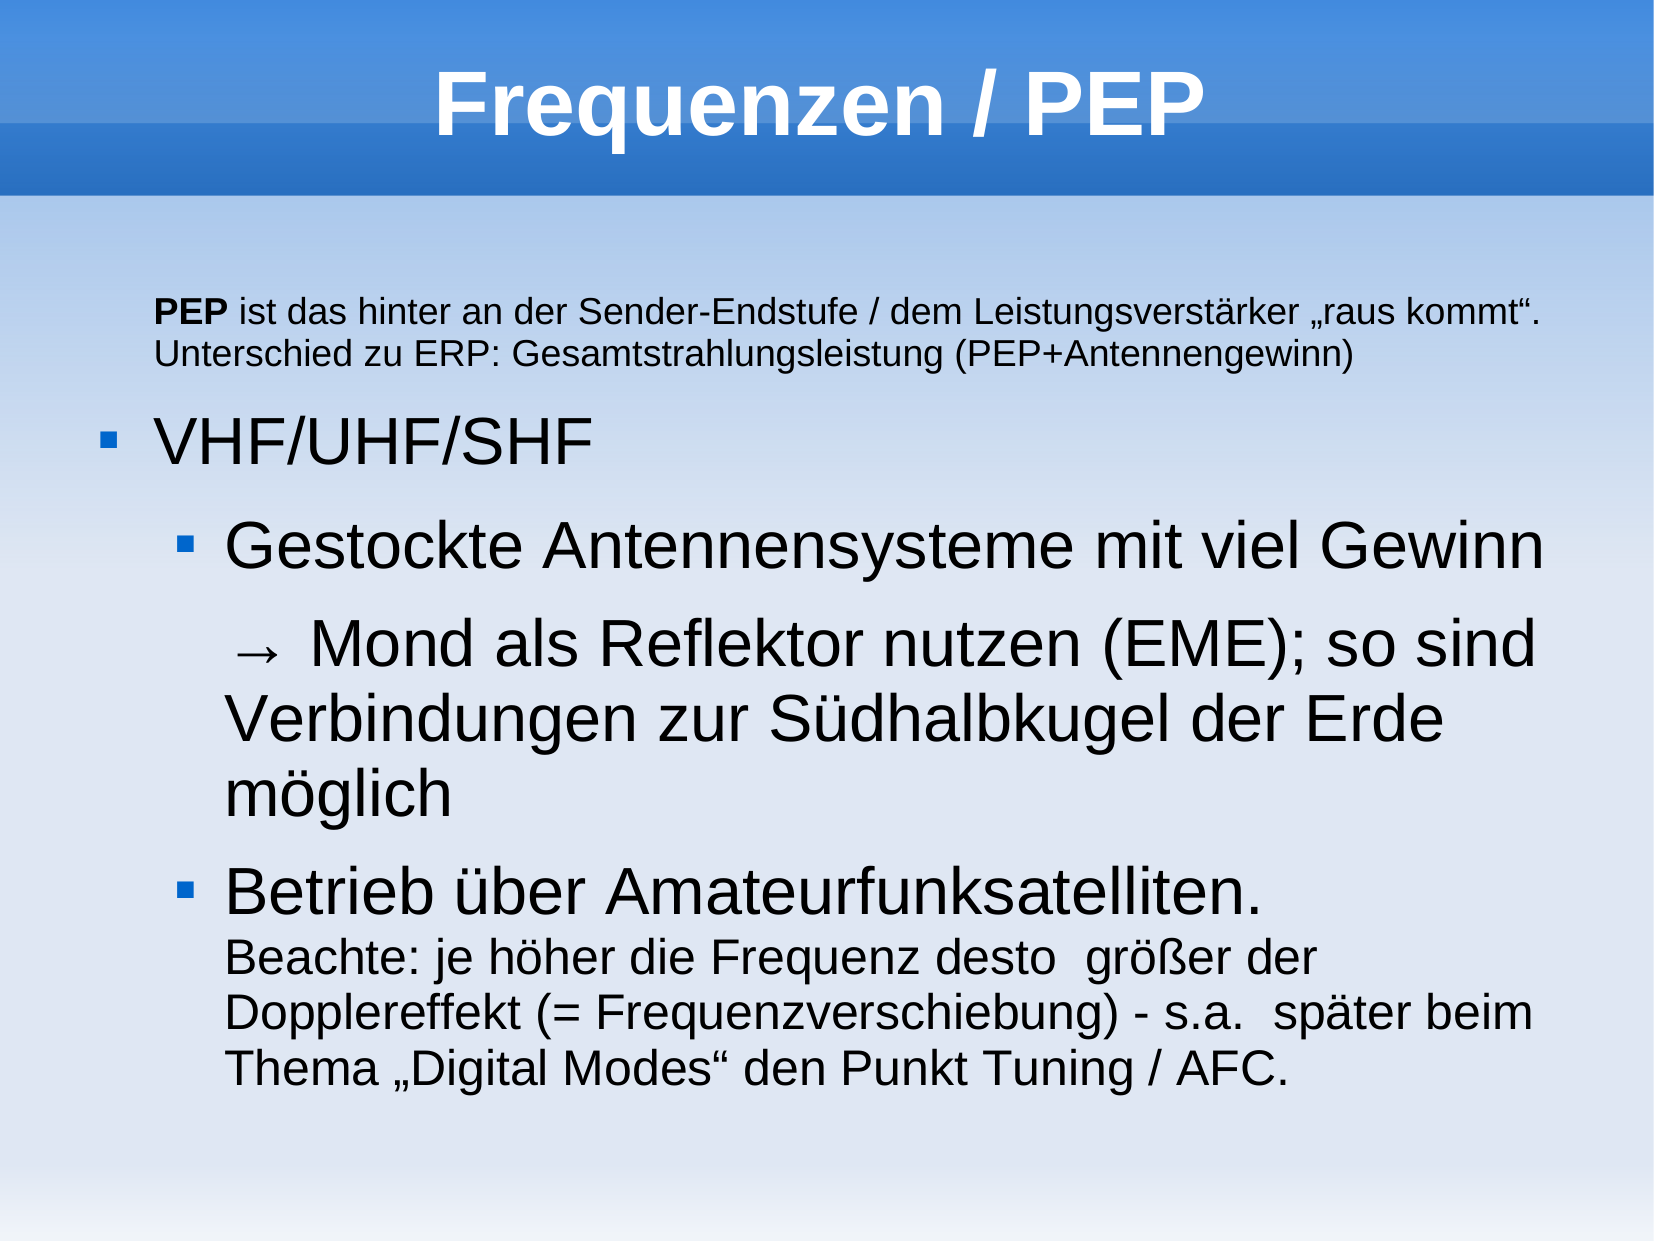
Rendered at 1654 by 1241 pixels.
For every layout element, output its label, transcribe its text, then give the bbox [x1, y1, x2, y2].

list PEP ist das hinter an der Sender-Endstufe / dem Leistungsverstärker „raus kommt“. Unterschied zu ERP: Gesamtstrahlungsleistung (PEP+Antennengewinn) VHF/UHF/SHF Gestockte Antennensysteme mit viel Gewinn → Mond als Reflektor nutzen (EME); so sind Verbindungen zur Südhalbkugel der Erde möglich Betrieb über Amateurfunksatelliten. Beachte: je höher die Frequenz desto größer der Dopplereffekt (= Frequenzverschiebung) - s.a. später beim Thema „Digital Modes“ den Punkt Tuning / AFC. [82, 290, 1571, 1097]
title Frequenzen / PEP [76, 7, 1565, 200]
picture [0, 0, 1654, 1241]
